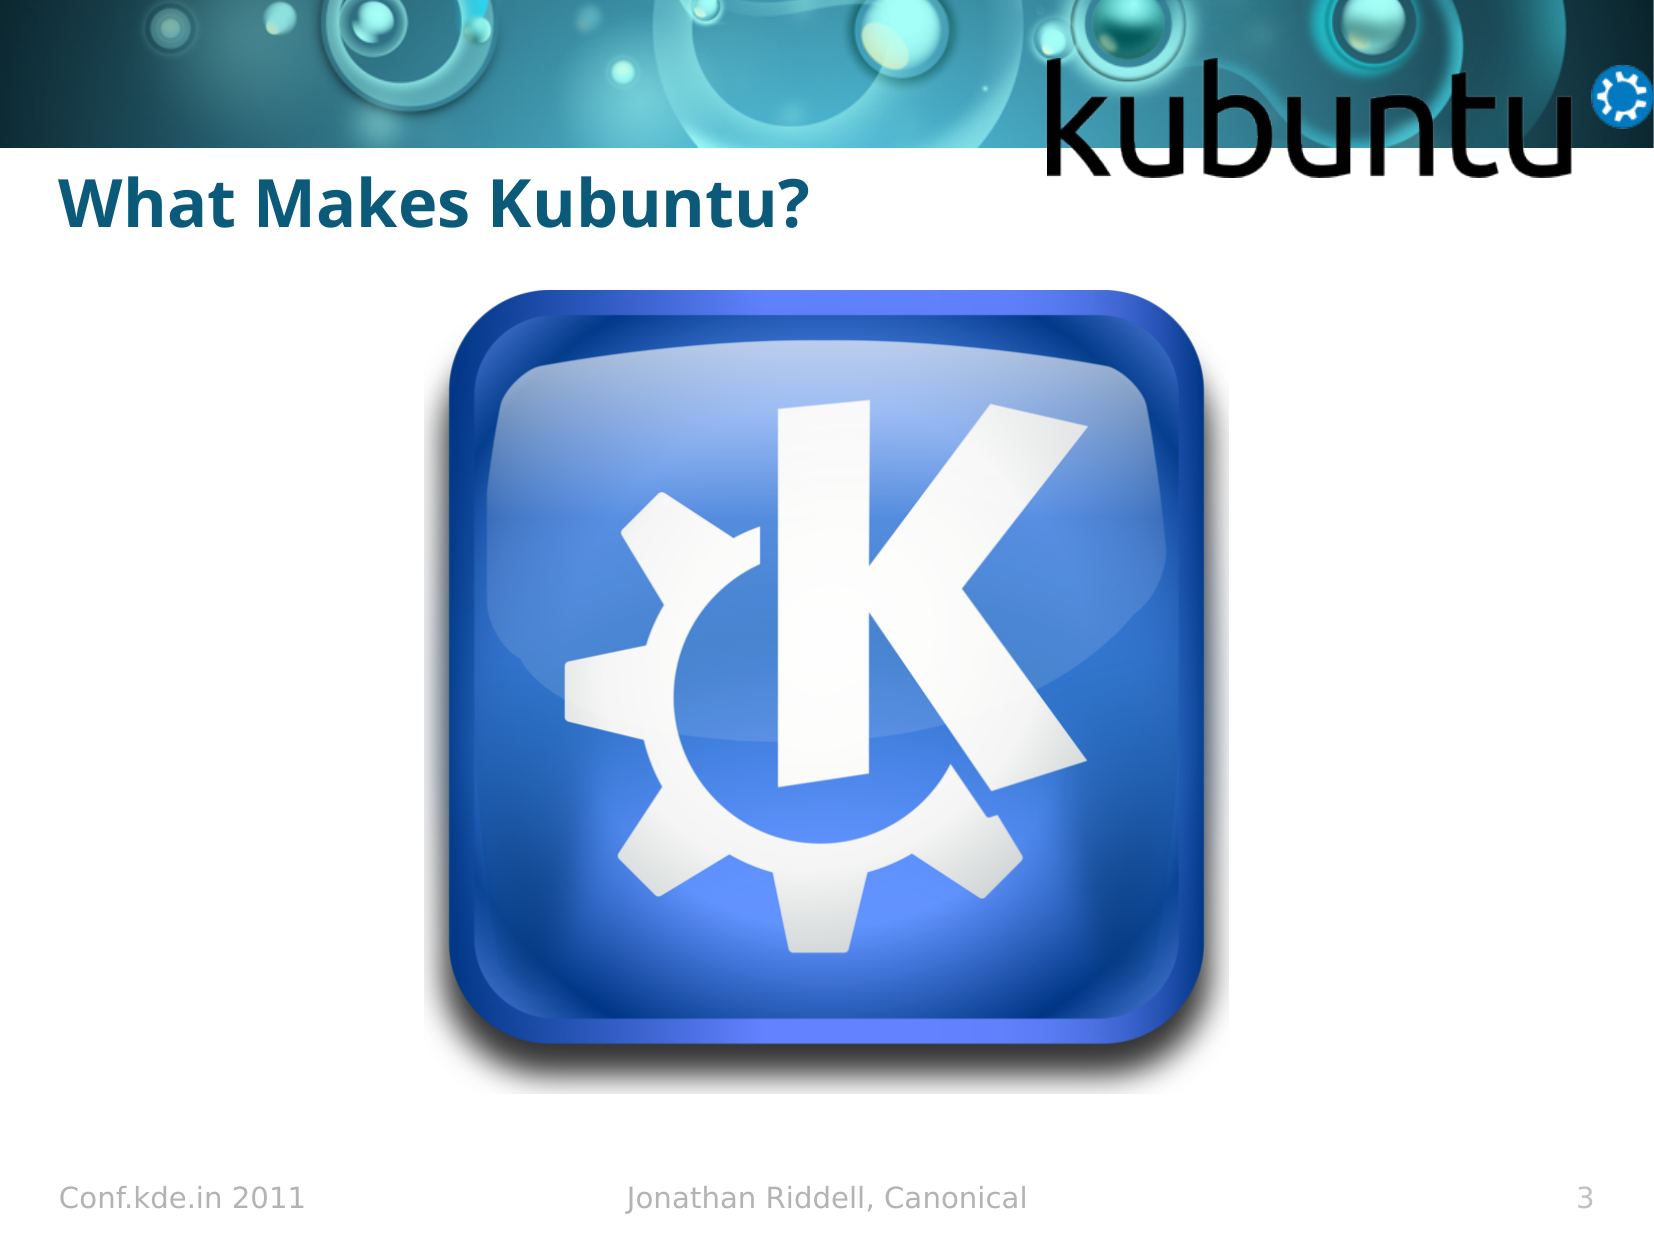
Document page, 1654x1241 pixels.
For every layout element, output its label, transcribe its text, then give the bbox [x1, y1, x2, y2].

title What Makes Kubuntu? [59, 164, 1595, 240]
picture [424, 290, 1229, 1094]
picture [0, 0, 1654, 178]
